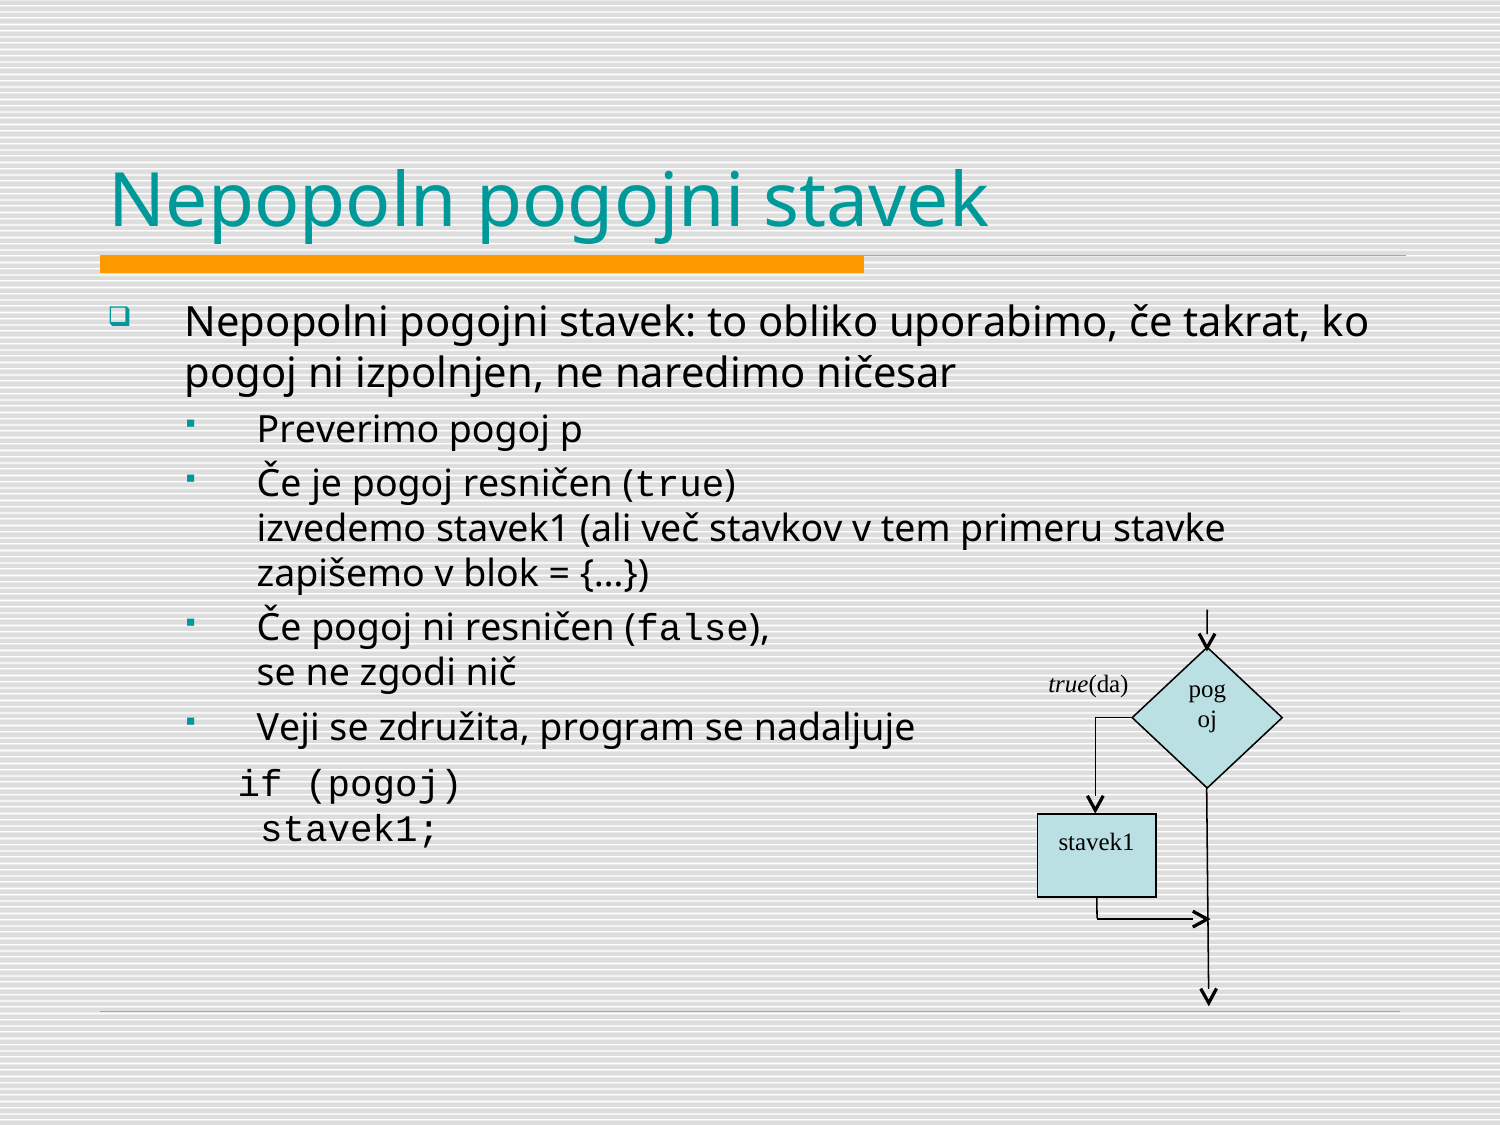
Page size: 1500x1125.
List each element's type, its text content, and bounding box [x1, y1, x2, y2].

text_box if (pogoj) stavek1; [147, 751, 898, 857]
text_box true(da) [1033, 660, 1152, 724]
text_box pogoj [1138, 648, 1283, 788]
list Nepopolni pogojni stavek: to obliko uporabimo, če takrat, ko pogoj ni izpolnjen, ne naredimo ničesar Preverimo pogoj p Če je pogoj resničen (true) izvedemo stavek1 (ali več stavkov v tem primeru stavke zapišemo v blok = {…}) Če pogoj ni resničen (false), se ne zgodi nič Veji se združita, program se nadaljuje [92, 287, 1406, 988]
title Nepopoln pogojni stavek [94, 49, 1407, 250]
picture [0, 0, 1500, 1125]
text_box stavek1 [1037, 813, 1156, 898]
